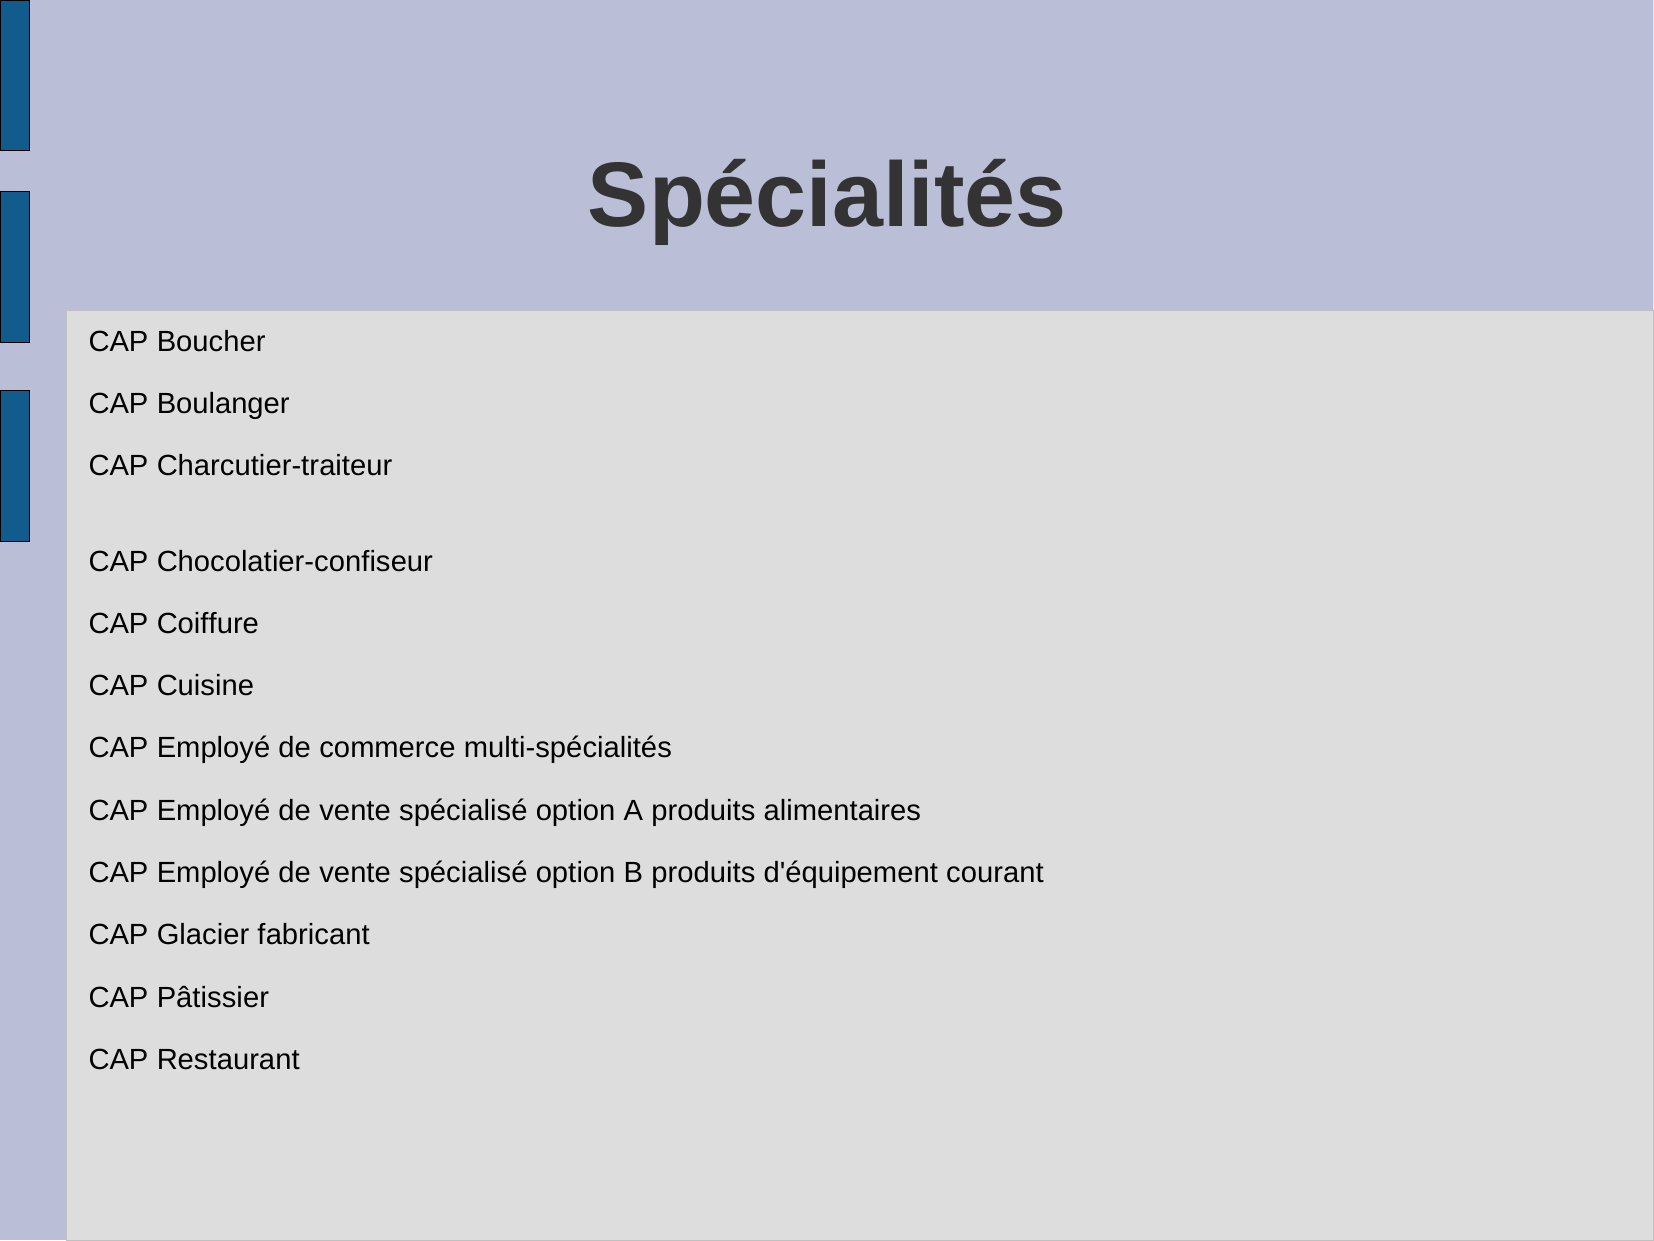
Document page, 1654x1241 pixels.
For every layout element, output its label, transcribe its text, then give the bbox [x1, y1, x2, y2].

text_box '; Niveau terminal d'études : CAP ou équivalent Modalités de scolarité : Apprentissage CAP Restaurant (arguments); if (typeof args.last() == 'function') iterator = args.pop(); var collections = [this].concat(args).map($A); return this.map(function(value, index) Modalités de scolarité : Apprentissage Voir la fiche [0, 0, 1654, 1241]
